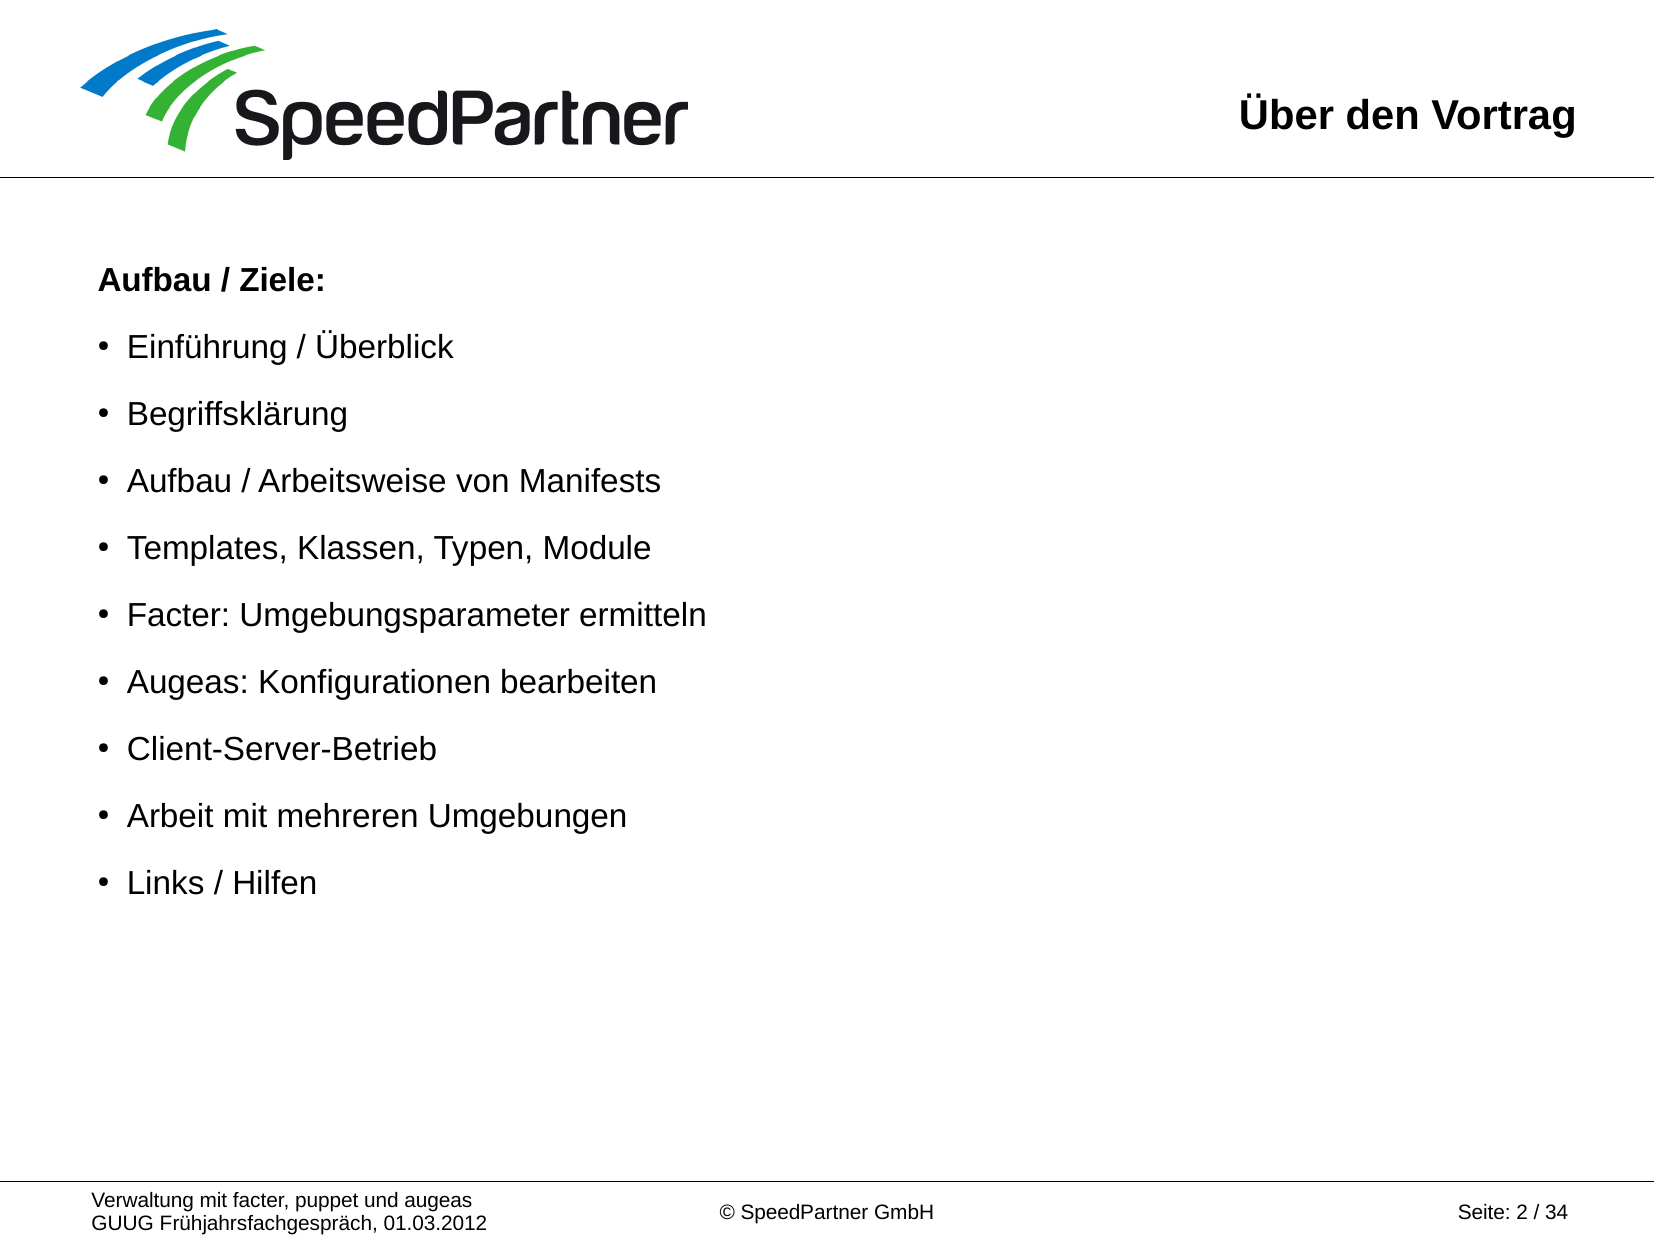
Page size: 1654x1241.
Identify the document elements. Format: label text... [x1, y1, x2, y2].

text_box Aufbau / Ziele: Einführung / Überblick Begriffsklärung Aufbau / Arbeitsweise von Manifests Templates, Klassen, Typen, Module Facter: Umgebungsparameter ermitteln Augeas: Konfigurationen bearbeiten Client-Server-Betrieb Arbeit mit mehreren Umgebungen Links / Hilfen [82, 253, 1565, 1177]
picture [80, 29, 688, 160]
title Über den Vortrag [590, 70, 1577, 160]
